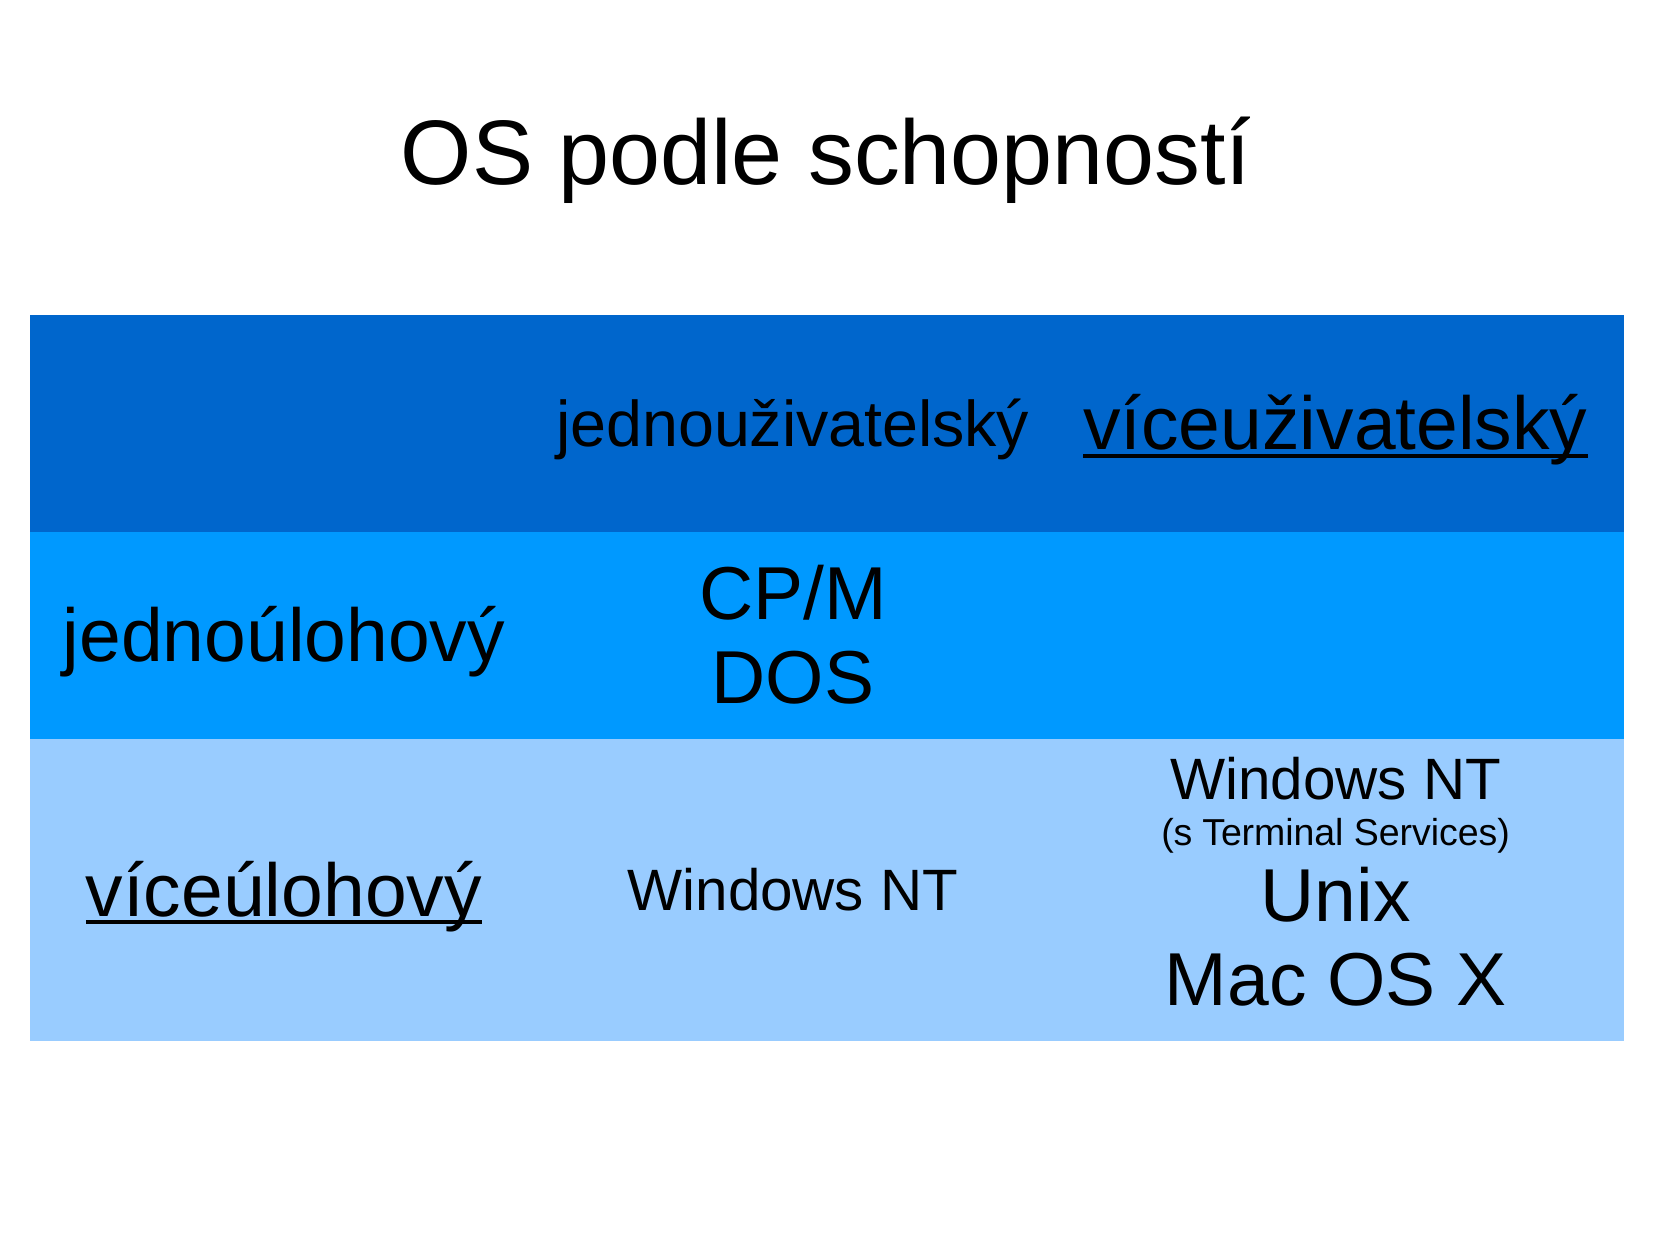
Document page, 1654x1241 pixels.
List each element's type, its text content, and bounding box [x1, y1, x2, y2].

table_cell Windows NT (s Terminal Services) Unix Mac OS X [1047, 739, 1624, 1041]
table_cell CP/M DOS [538, 532, 1047, 739]
table_header [30, 315, 538, 532]
table_cell víceúlohový [30, 739, 538, 1041]
table_cell Windows NT [538, 739, 1047, 1041]
table_cell jednoúlohový [30, 532, 538, 739]
table_cell [1047, 532, 1624, 739]
title OS podle schopností [82, 56, 1571, 250]
table_header víceuživatelský [1047, 315, 1624, 532]
table_header jednouživatelský [538, 315, 1047, 532]
